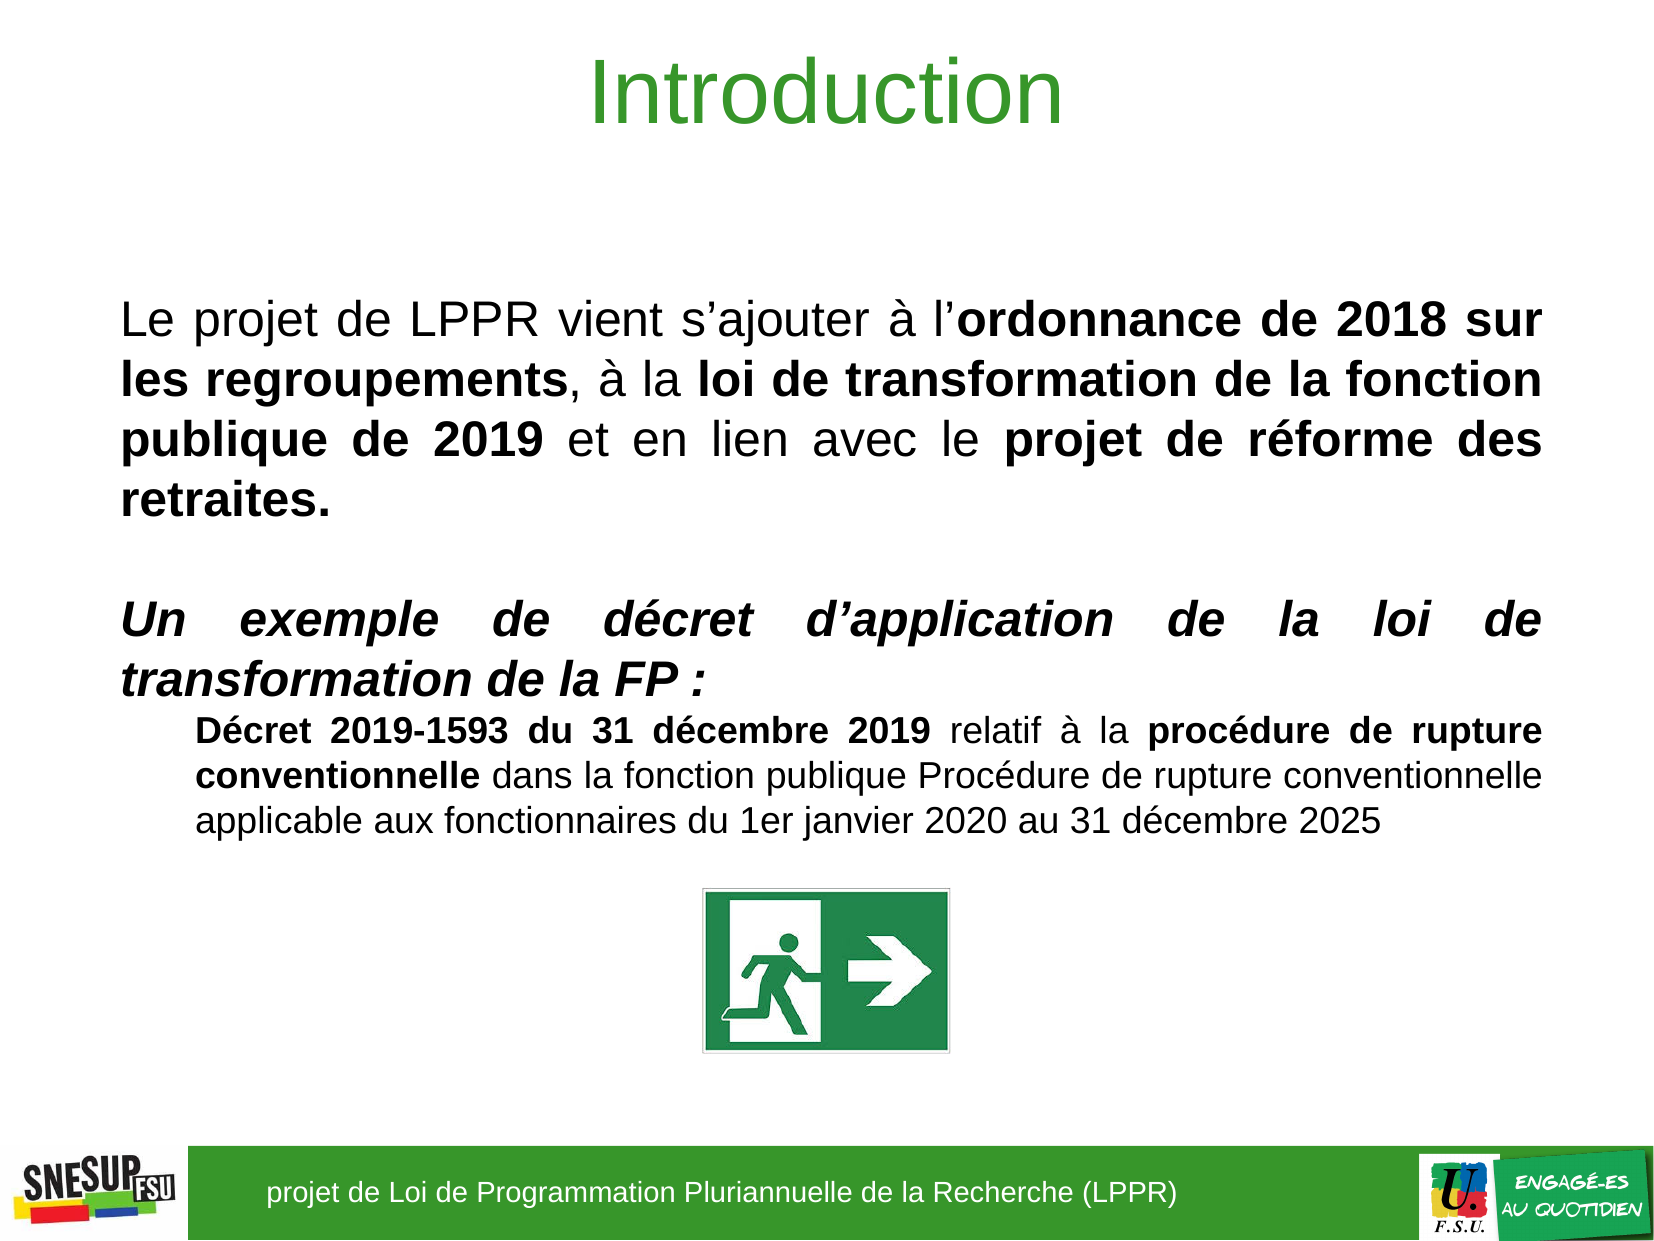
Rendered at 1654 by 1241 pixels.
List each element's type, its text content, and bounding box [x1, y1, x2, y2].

picture [1419, 1145, 1654, 1241]
text_box Le projet de LPPR vient s’ajouter à l’ordonnance de 2018 sur les regroupements, à la loi de transformation de la fonction publique de 2019 et en lien avec le projet de réforme des retraites. Un exemple de décret d’application de la loi de transformation de la FP : Décret 2019-1593 du 31 décembre 2019 relatif à la procédure de rupture conventionnelle dans la fonction publique Procédure de rupture conventionnelle applicable aux fonctionnaires du 1er janvier 2020 au 31 décembre 2025 [105, 271, 1559, 887]
text_box Introduction [0, 0, 1654, 175]
picture [702, 887, 951, 1054]
picture [0, 1145, 188, 1240]
